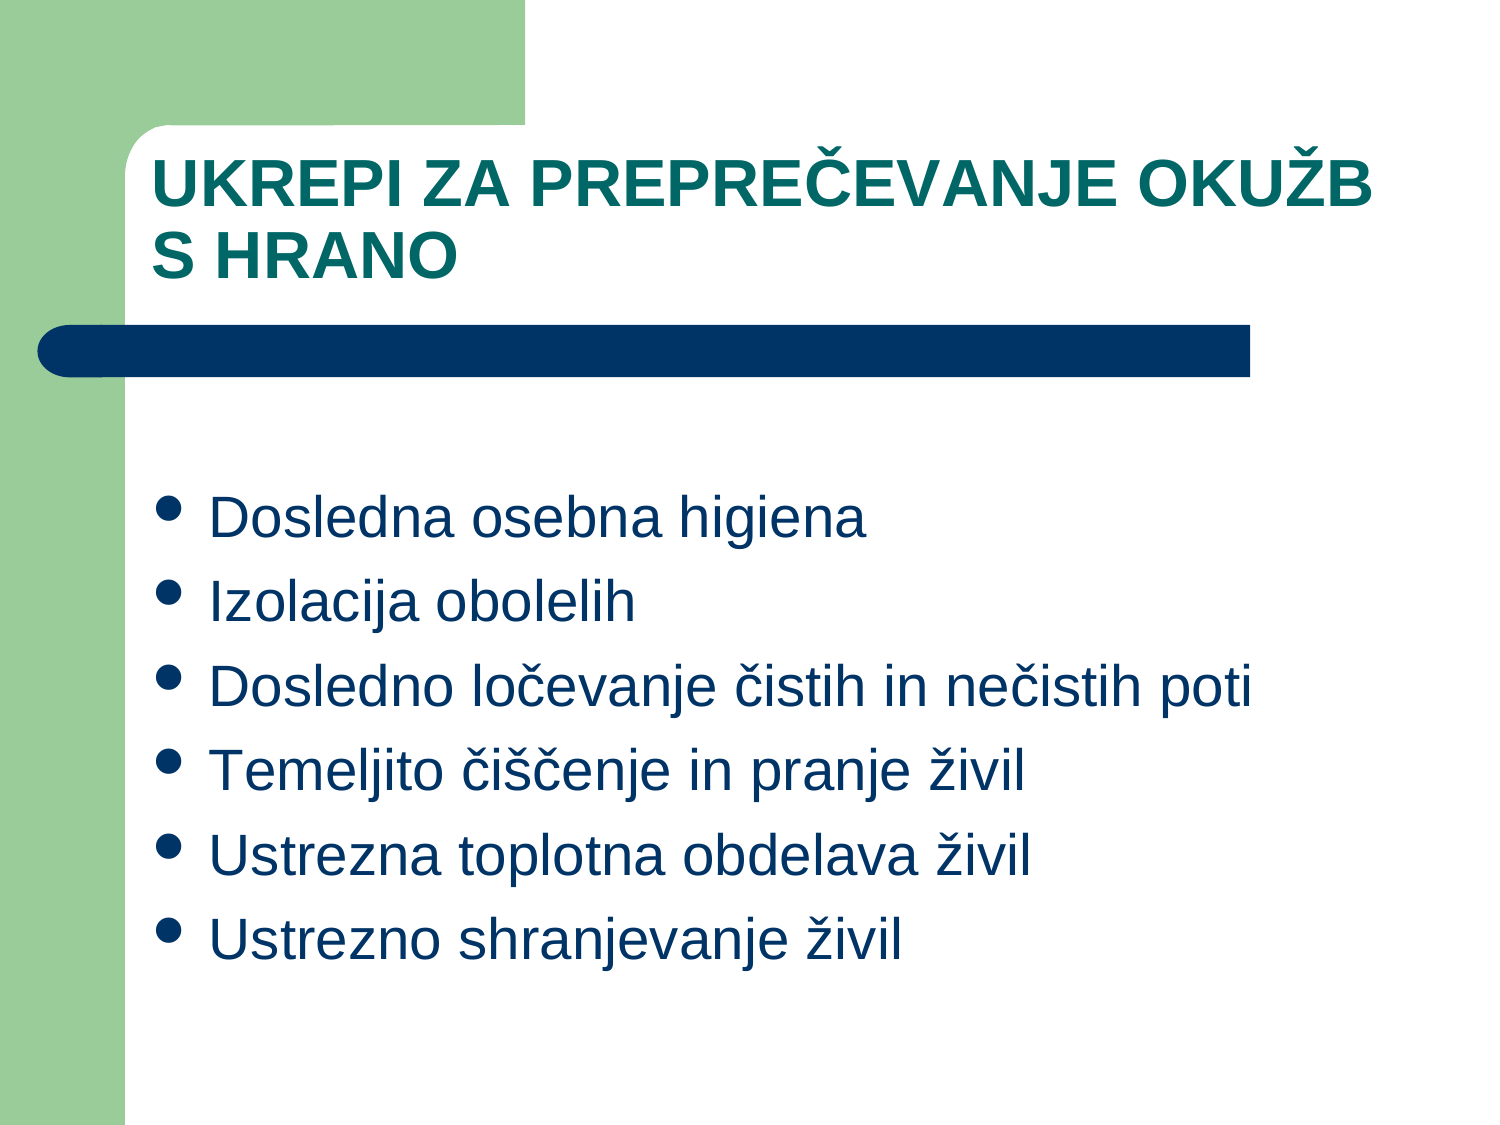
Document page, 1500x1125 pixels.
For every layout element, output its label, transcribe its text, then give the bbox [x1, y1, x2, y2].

title UKREPI ZA PREPREČEVANJE OKUŽB S HRANO [136, 136, 1414, 301]
list Dosledna osebna higiena Izolacija obolelih Dosledno ločevanje čistih in nečistih poti Temeljito čiščenje in pranje živil Ustrezna toplotna obdelava živil Ustrezno shranjevanje živil [137, 387, 1400, 999]
